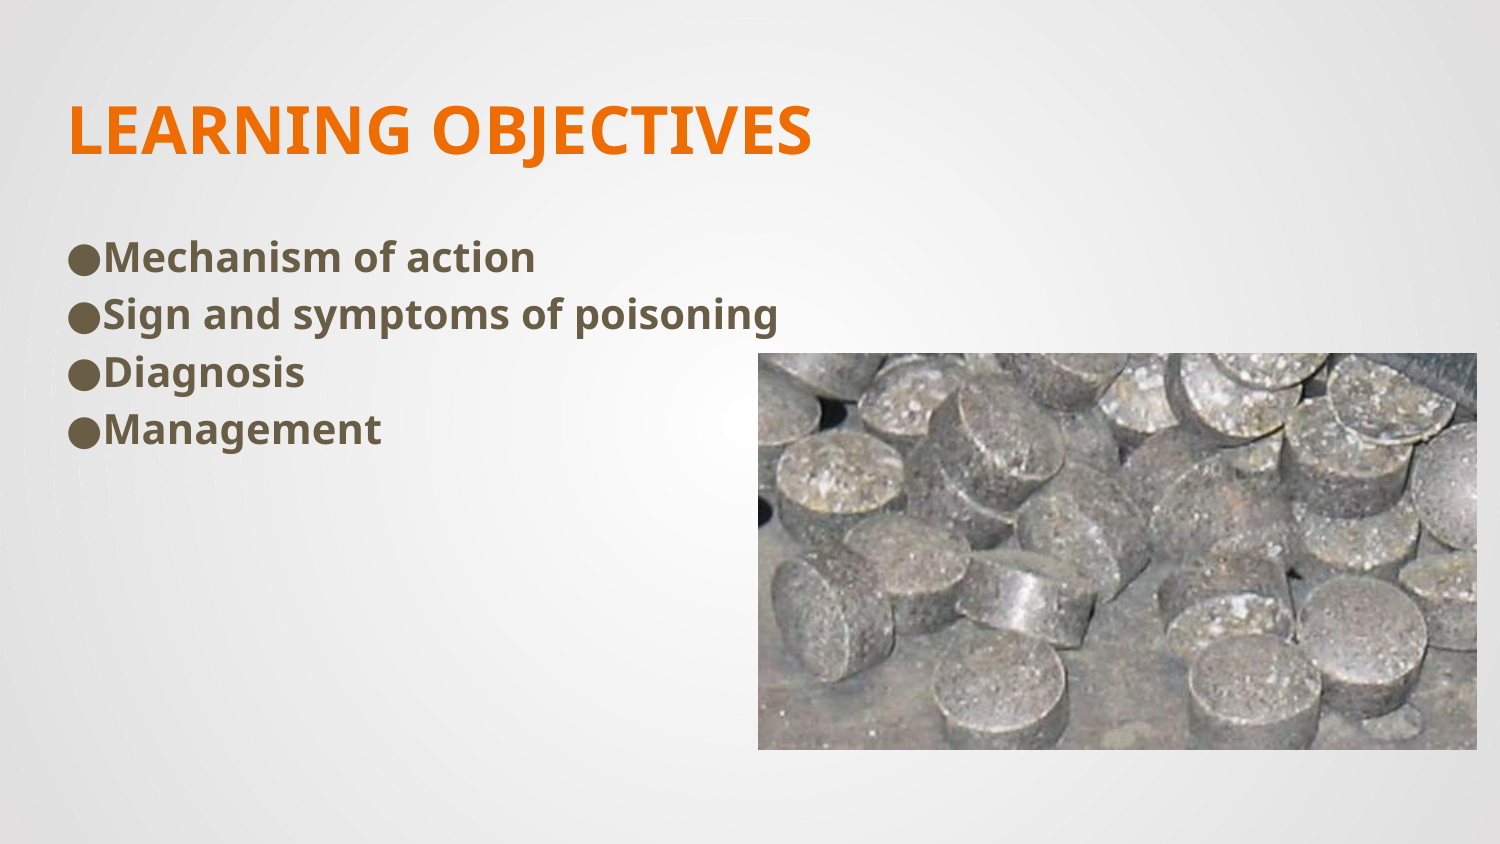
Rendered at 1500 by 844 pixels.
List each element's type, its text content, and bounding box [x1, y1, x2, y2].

picture [758, 353, 1477, 750]
list Mechanism of action Sign and symptoms of poisoning Diagnosis Management [51, 207, 1449, 750]
title LEARNING OBJECTIVES [51, 72, 1449, 189]
